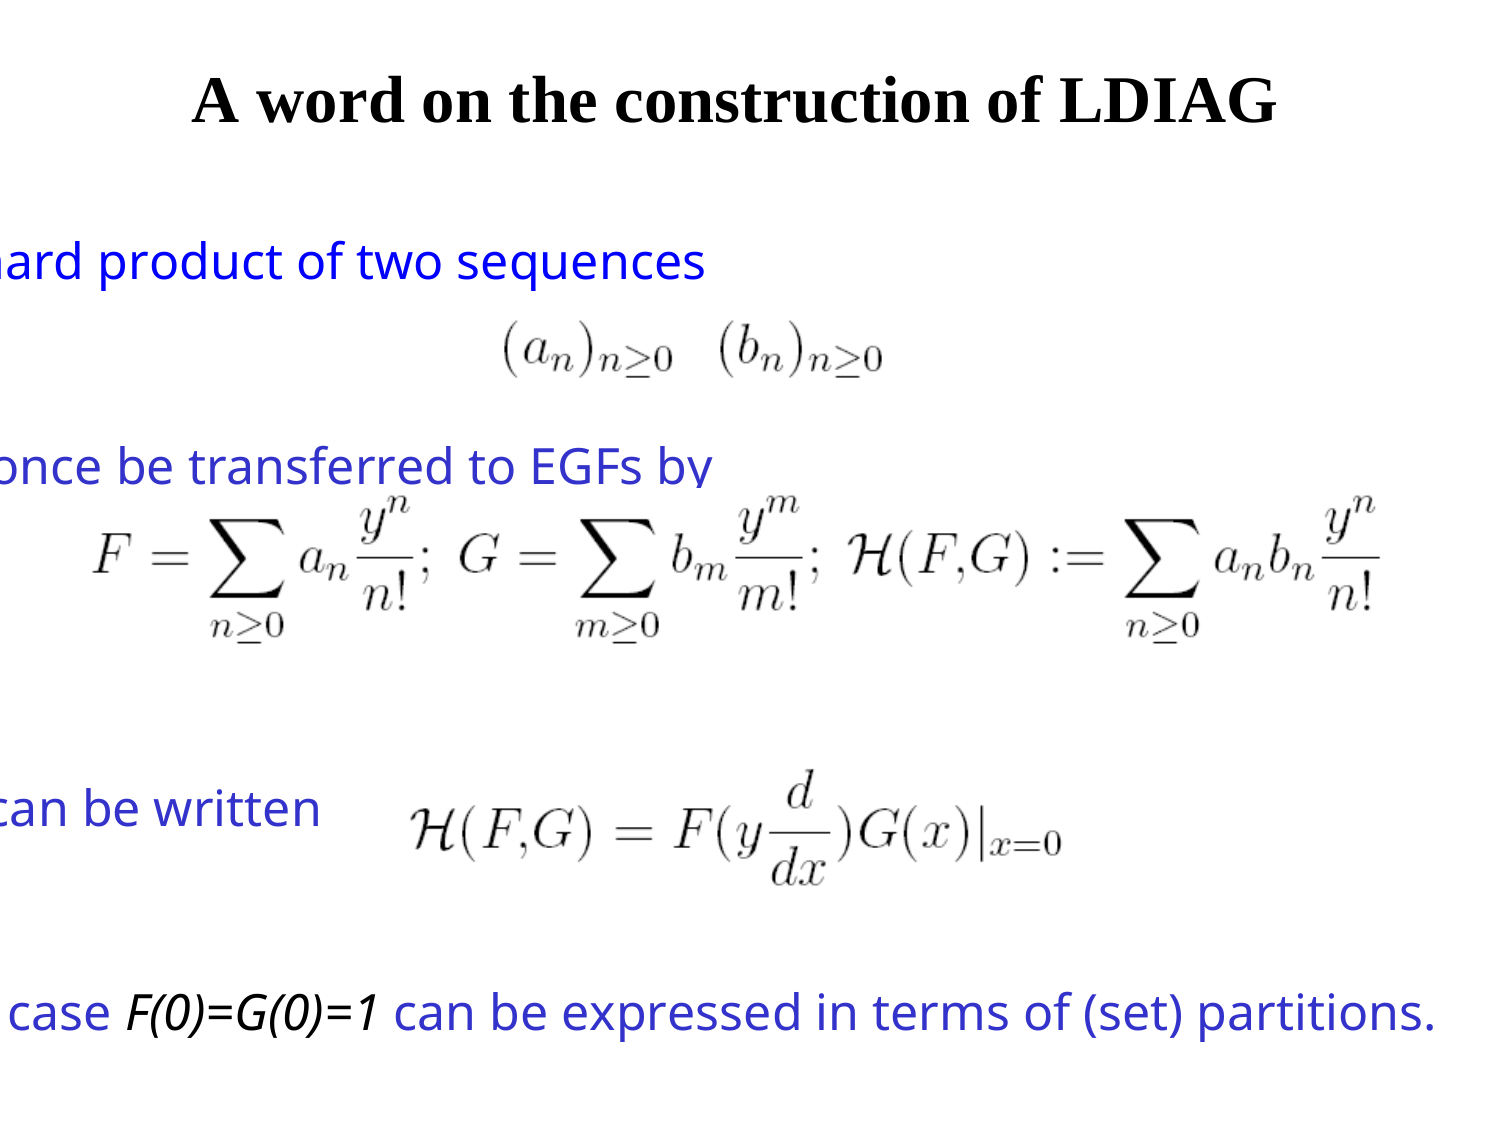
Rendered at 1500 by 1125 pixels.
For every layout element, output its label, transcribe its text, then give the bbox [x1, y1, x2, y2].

text_box A word on the construction of LDIAG [177, 59, 1295, 148]
picture [489, 313, 896, 389]
text_box Hadamard product of two sequences can at once be transferred to EGFs by which can be written and, in case F(0)=G(0)=1 can be expressed in terms of (set) partitions. [0, 218, 1500, 1054]
picture [88, 488, 1391, 650]
picture [403, 760, 1067, 892]
